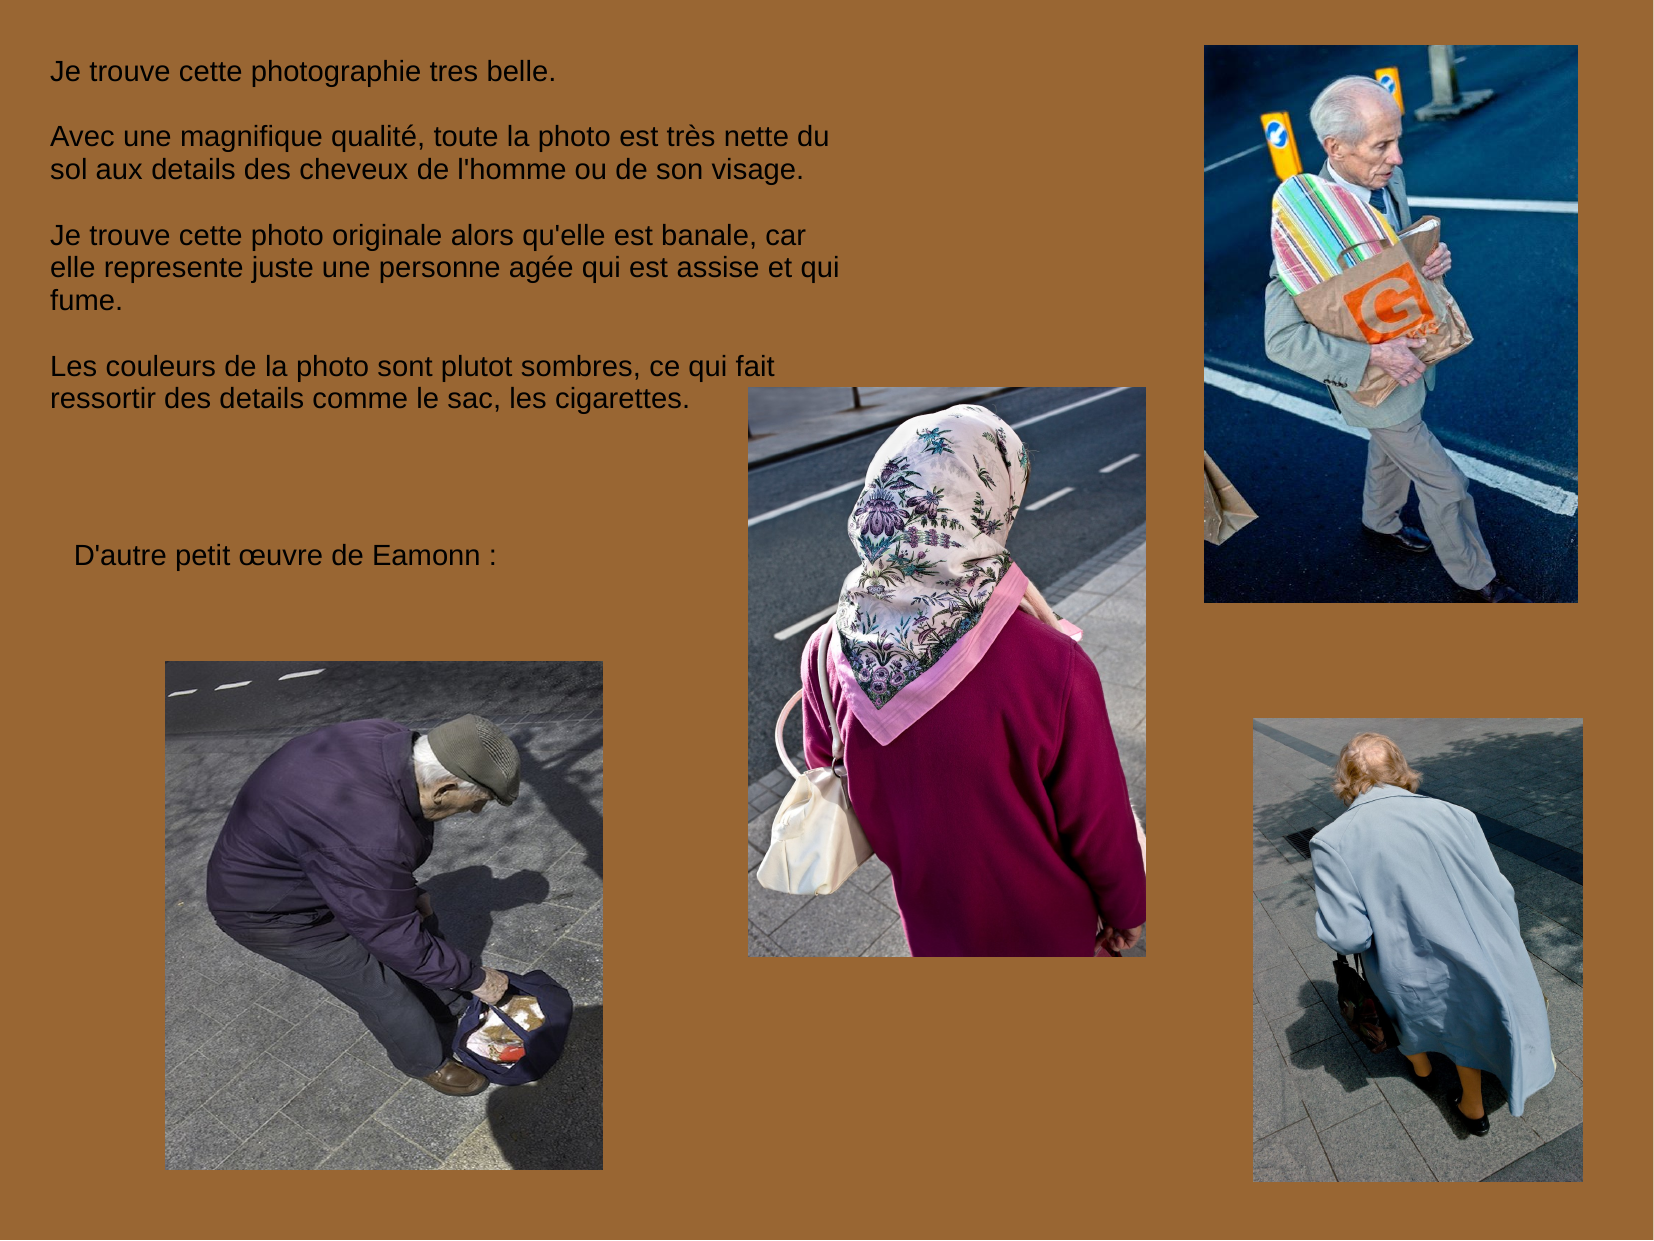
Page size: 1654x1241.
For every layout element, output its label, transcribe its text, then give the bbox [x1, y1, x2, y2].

text_box Je trouve cette photographie tres belle. Avec une magnifique qualité, toute la photo est très nette du sol aux details des cheveux de l'homme ou de son visage. Je trouve cette photo originale alors qu'elle est banale, car elle represente juste une personne agée qui est assise et qui fume. Les couleurs de la photo sont plutot sombres, ce qui fait ressortir des details comme le sac, les cigarettes. [35, 47, 863, 532]
picture [1253, 718, 1583, 1182]
text_box D'autre petit œuvre de Eamonn : [59, 531, 697, 580]
picture [748, 387, 1146, 957]
picture [1204, 45, 1578, 603]
picture [165, 661, 603, 1170]
